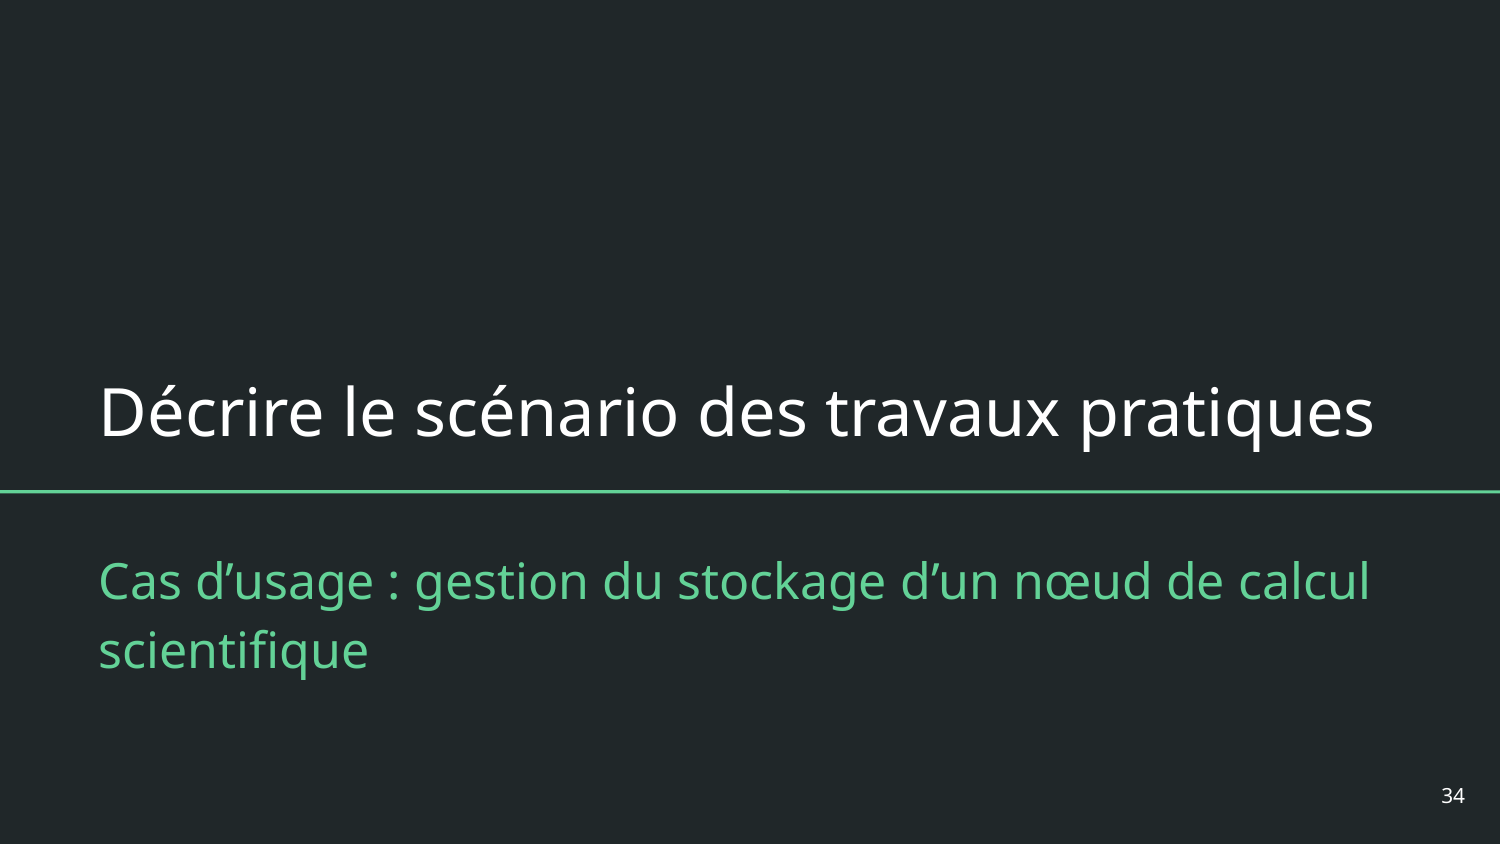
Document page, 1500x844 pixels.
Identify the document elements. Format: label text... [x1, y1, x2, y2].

title Décrire le scénario des travaux pratiques [83, 337, 1417, 466]
text_box Cas d’usage : gestion du stockage d’un nœud de calcul scientifique [83, 525, 1388, 694]
slide_number <numéro> [1389, 764, 1480, 830]
